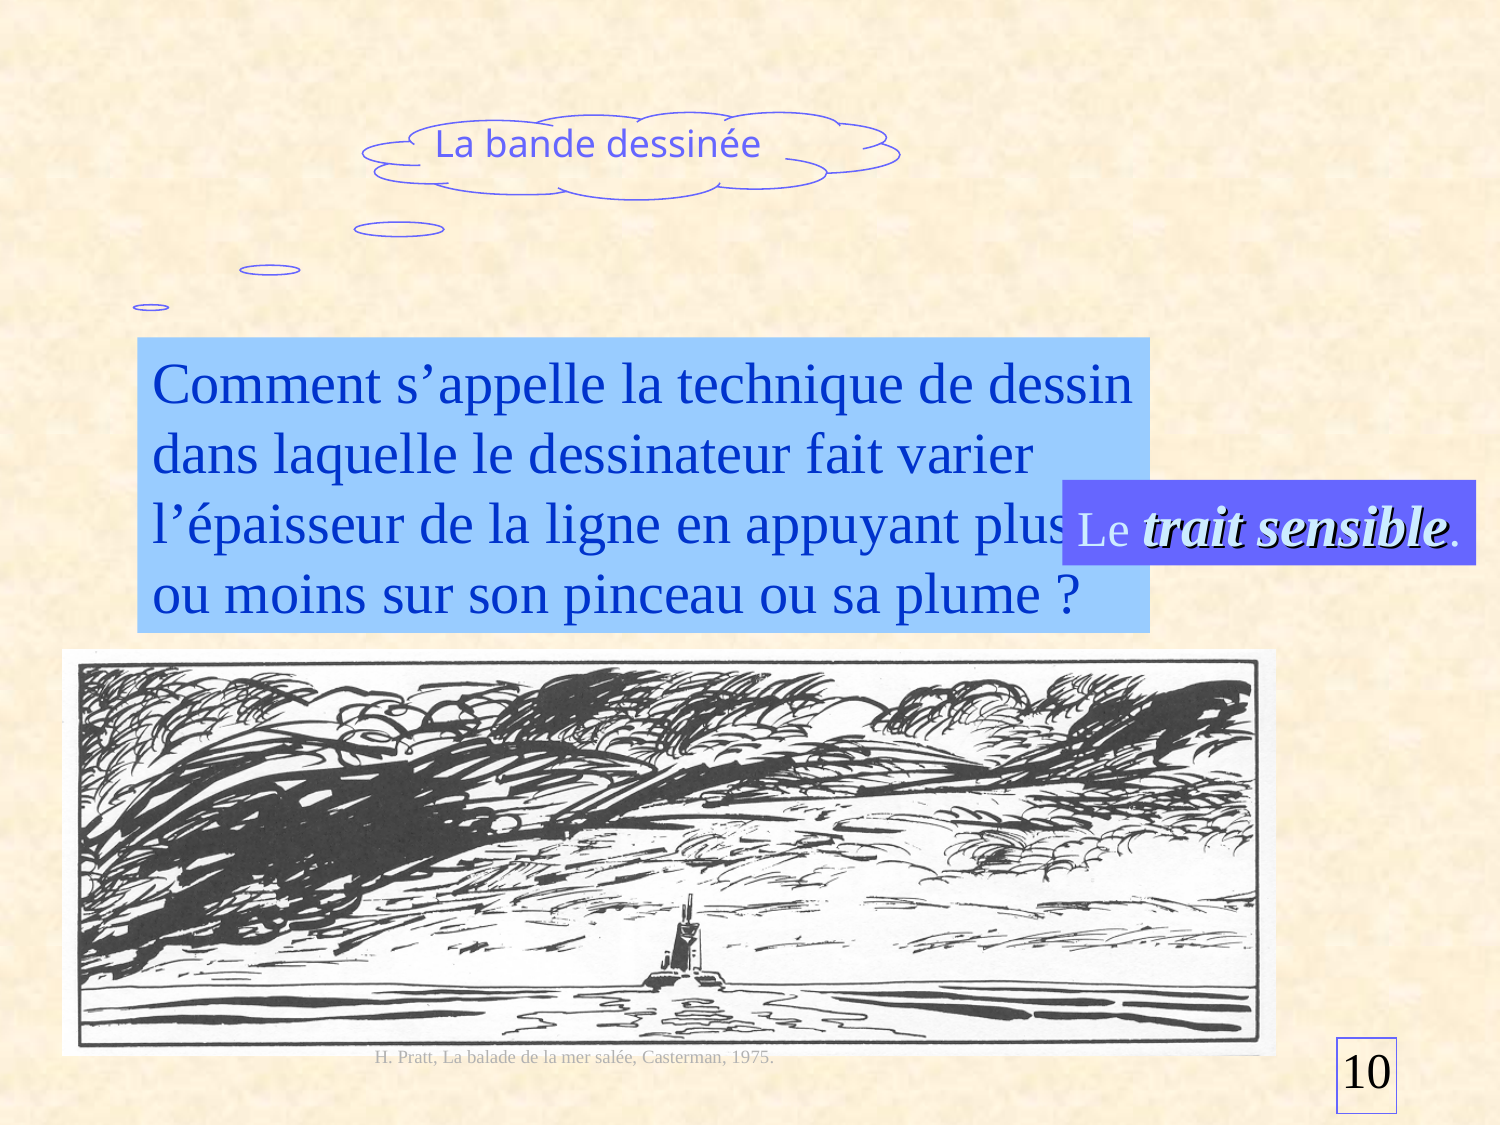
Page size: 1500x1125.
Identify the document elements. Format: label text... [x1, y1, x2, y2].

text_box H. Pratt, La balade de la mer salée, Casterman, 1975. [359, 1037, 863, 1076]
text_box Le trait sensible. [1062, 479, 1477, 566]
picture [0, 0, 1500, 1125]
text_box Comment s’appelle la technique de dessin dans laquelle le dessinateur fait varier l’épaisseur de la ligne en appuyant plus ou moins sur son pinceau ou sa plume ? [137, 337, 1150, 633]
